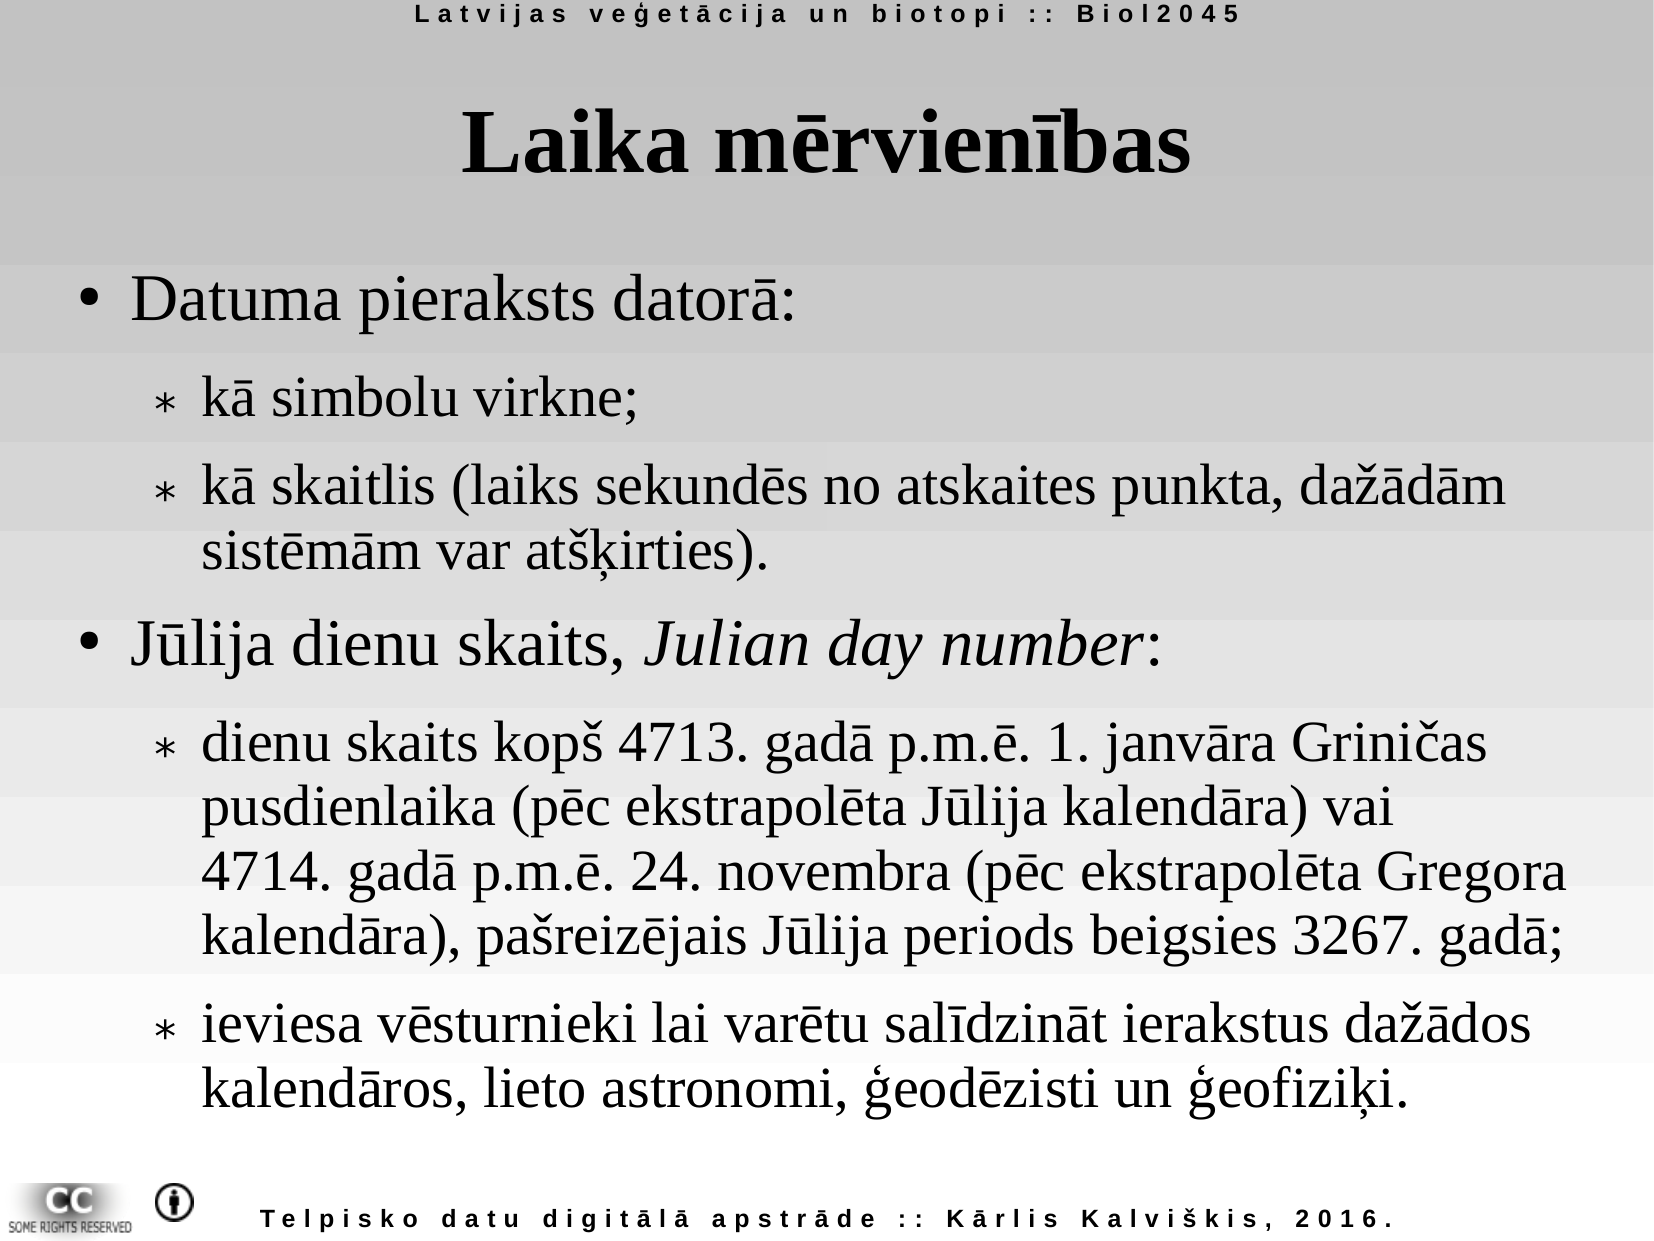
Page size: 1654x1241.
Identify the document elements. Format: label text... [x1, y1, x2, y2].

list Datuma pieraksts datorā: kā simbolu virkne; kā skaitlis (laiks sekundēs no atskaites punkta, dažādām sistēmām var atšķirties). Jūlija dienu skaits, Julian day number: dienu skaits kopš 4713. gadā p.m.ē. 1. janvāra Griničas pusdienlaika (pēc ekstrapolēta Jūlija kalendāra) vai 4714. gadā p.m.ē. 24. novembra (pēc ekstrapolēta Gregora kalendāra), pašreizējais Jūlija periods beigsies 3267. gadā; ieviesa vēsturnieki lai varētu salīdzināt ierakstus dažādos kalendāros, lieto astronomi, ģeodēzisti un ģeofiziķi. [59, 261, 1596, 1175]
title Laika mērvienības [59, 37, 1596, 246]
picture [0, 0, 1654, 1241]
